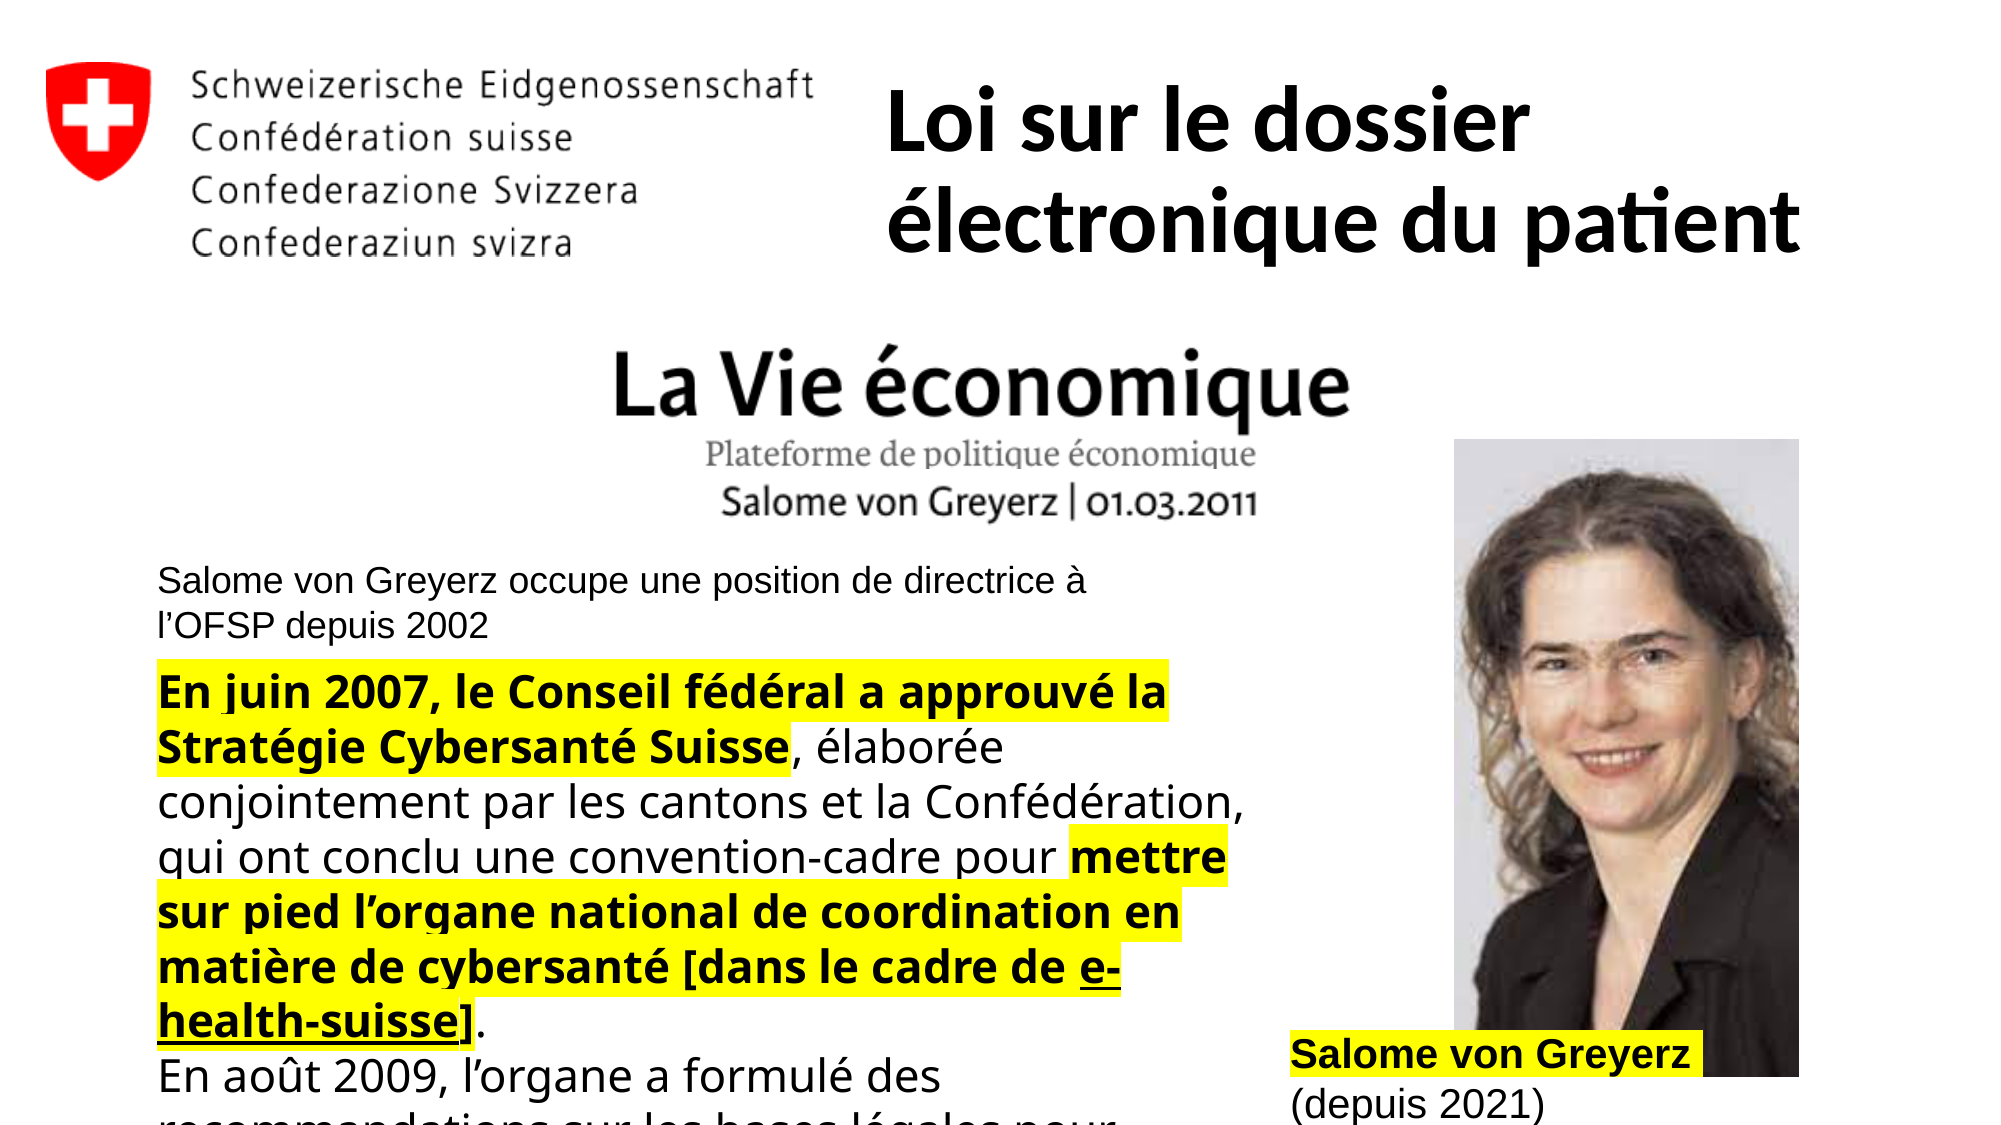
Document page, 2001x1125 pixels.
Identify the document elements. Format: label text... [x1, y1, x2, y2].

picture [595, 331, 1367, 547]
text_box En juin 2007, le Conseil fédéral a approuvé la Stratégie Cybersanté Suisse, élaborée conjointement par les cantons et la Confédération, qui ont conclu une convention-cadre pour mettre sur pied l’organe national de coordination en matière de cybersanté [dans le cadre de e-health-suisse]. En août 2009, l’organe a formulé des recommandations sur les bases légales pour l’introduction d’un dossier électronique du patient. [142, 654, 1279, 1115]
title Loi sur le dossier électronique du patient [871, 62, 1932, 280]
text_box Salome von Greyerz occupe une position de directrice à l’OFSP depuis 2002 [142, 548, 1210, 655]
picture [1454, 439, 1799, 1018]
picture [46, 63, 818, 257]
text_box [23, 0, 759, 419]
text_box Salome von Greyerz (depuis 2021) [1275, 1018, 2000, 1125]
